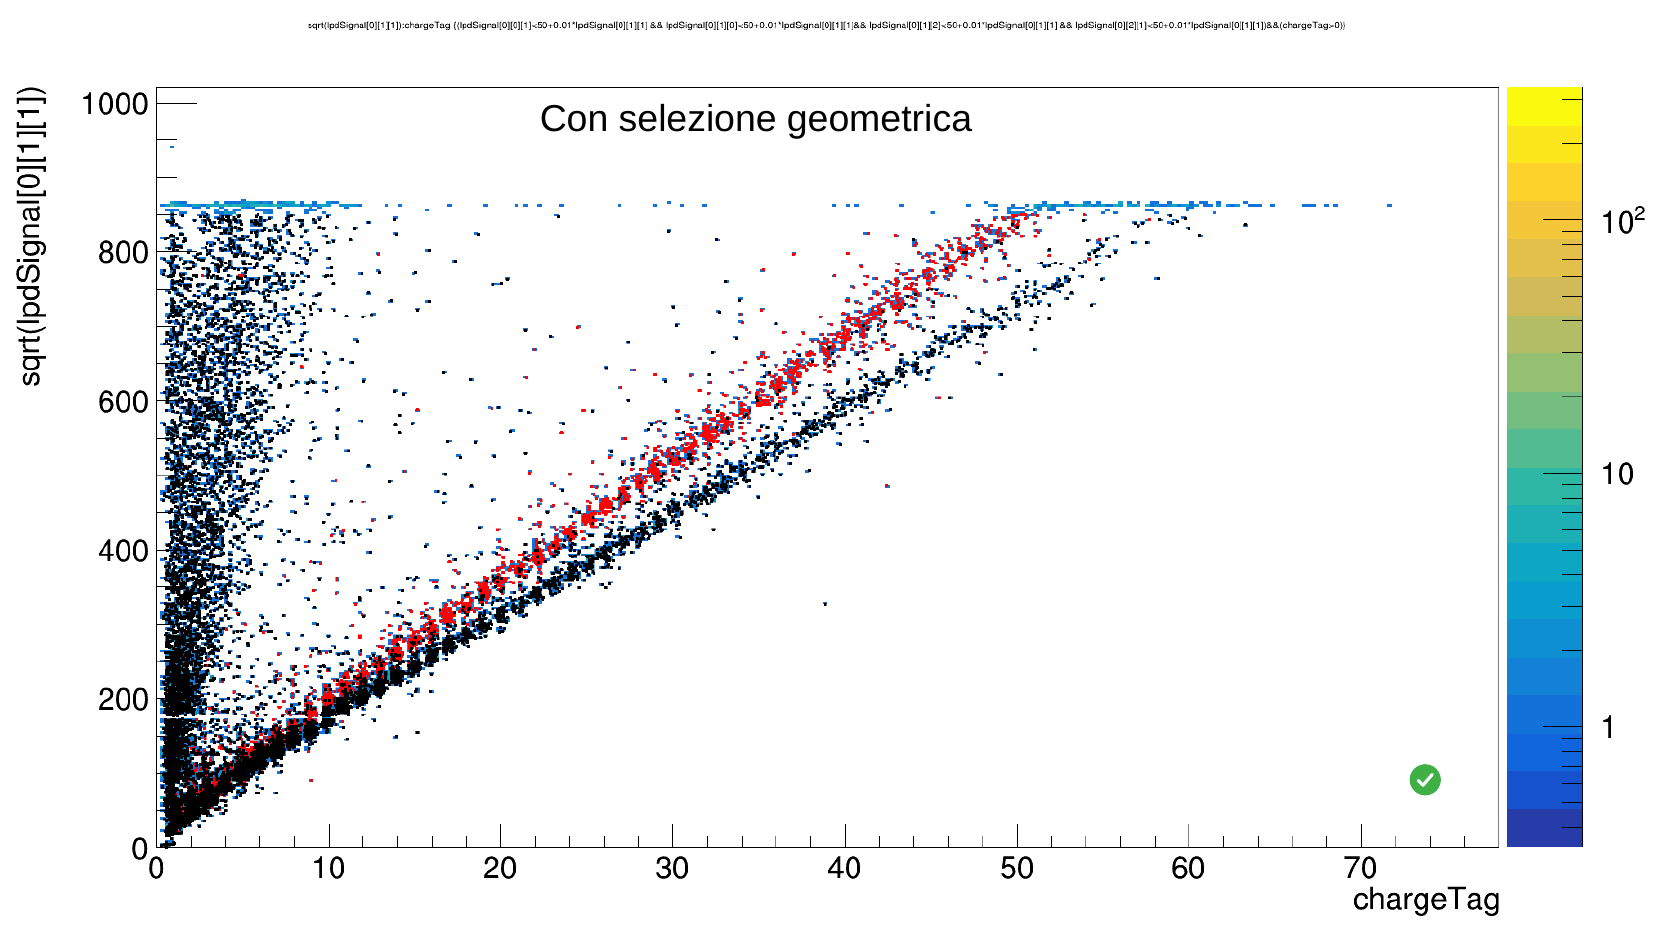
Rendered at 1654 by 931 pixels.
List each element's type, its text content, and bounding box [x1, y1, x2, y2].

text_box Con selezione geometrica [525, 90, 1021, 147]
picture [0, 0, 1654, 926]
text_box [1410, 765, 1441, 795]
